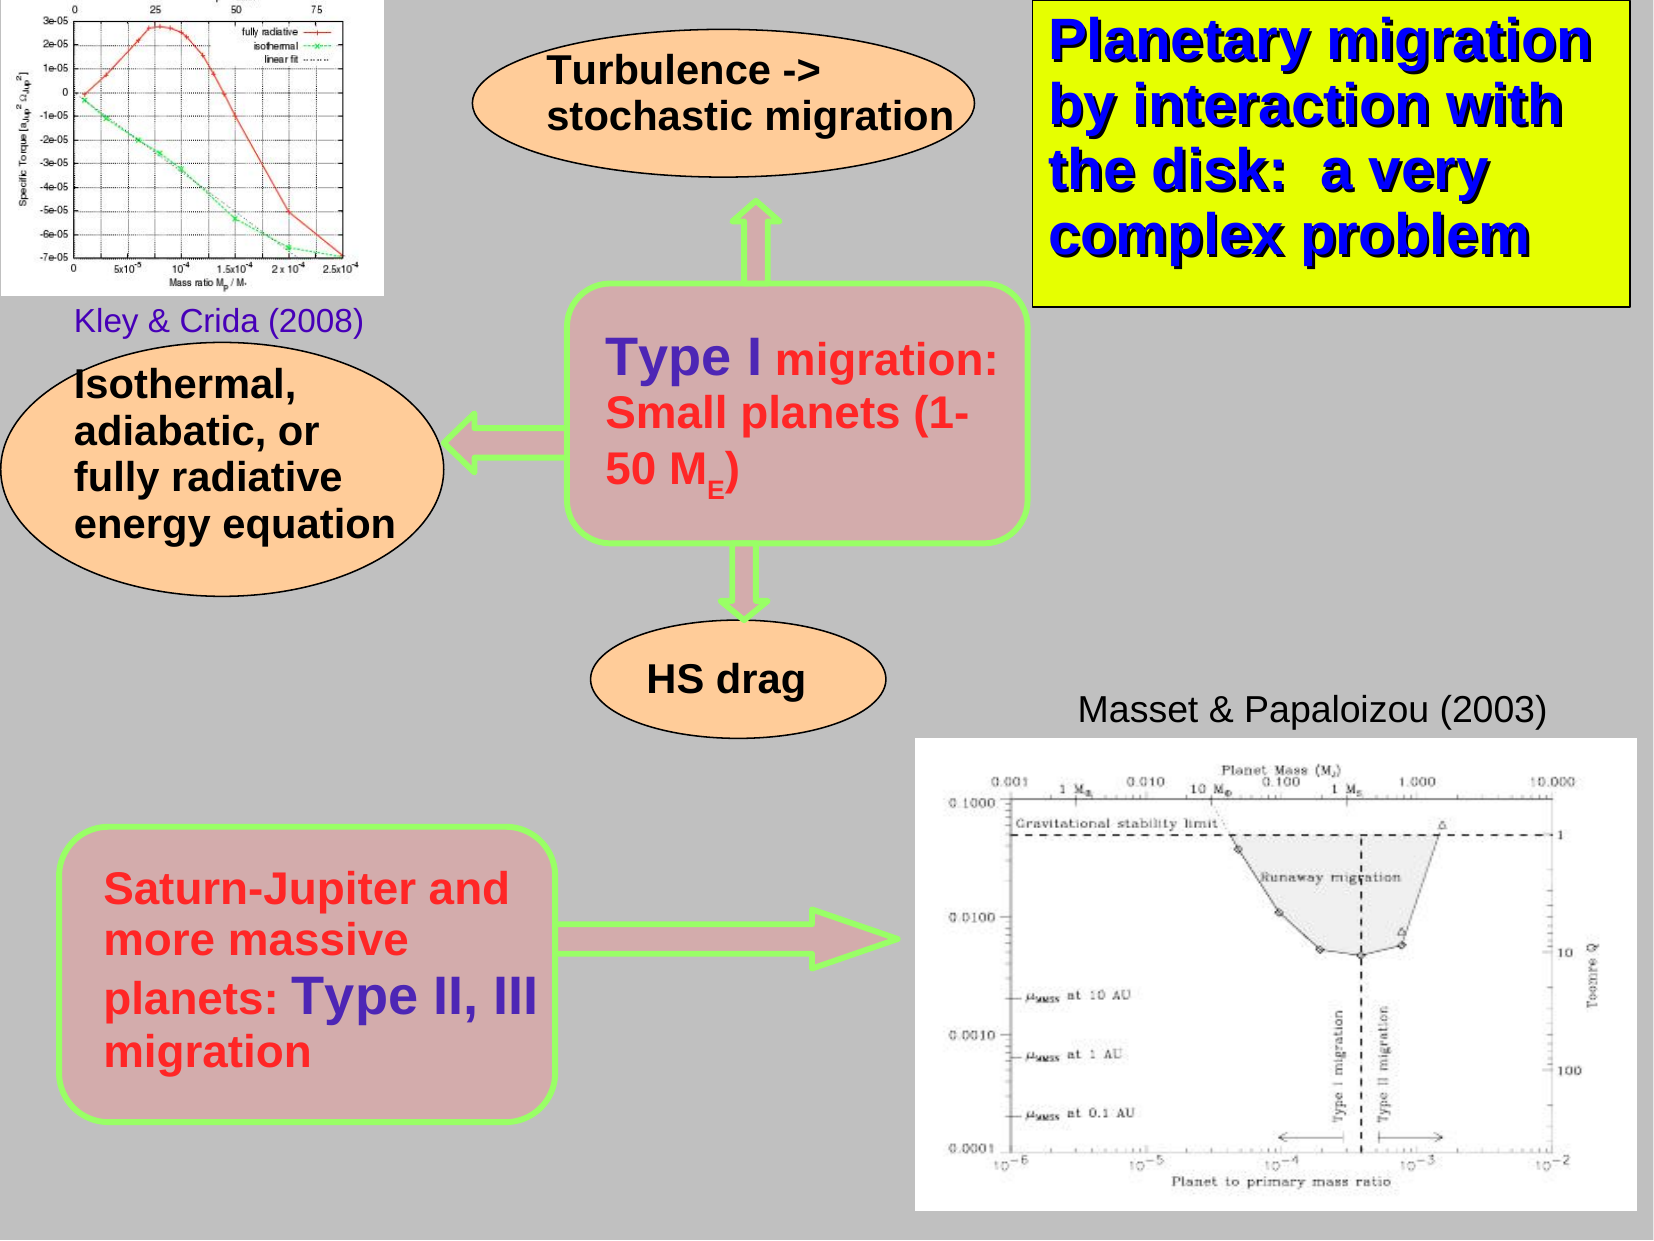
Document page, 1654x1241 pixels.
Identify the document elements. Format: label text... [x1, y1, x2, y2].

picture [915, 738, 1637, 1211]
text_box Isothermal, adiabatic, or fully radiative energy equation [59, 354, 414, 452]
text_box [0, 383, 444, 597]
picture [1, 0, 384, 296]
text_box Turbulence -> stochastic migration [531, 39, 1034, 148]
text_box [1032, 148, 1630, 308]
text_box Kley & Crida (2008)‏ [59, 295, 473, 352]
text_box Planetary migration by interaction with the disk: a very complex problem [1033, 0, 1654, 211]
text_box [443, 200, 1028, 715]
text_box [599, 29, 848, 39]
text_box [59, 826, 898, 1123]
text_box [472, 55, 924, 178]
text_box Masset & Papaloizou (2003)‏ [1062, 681, 1566, 739]
text_box HS drag [620, 649, 916, 739]
